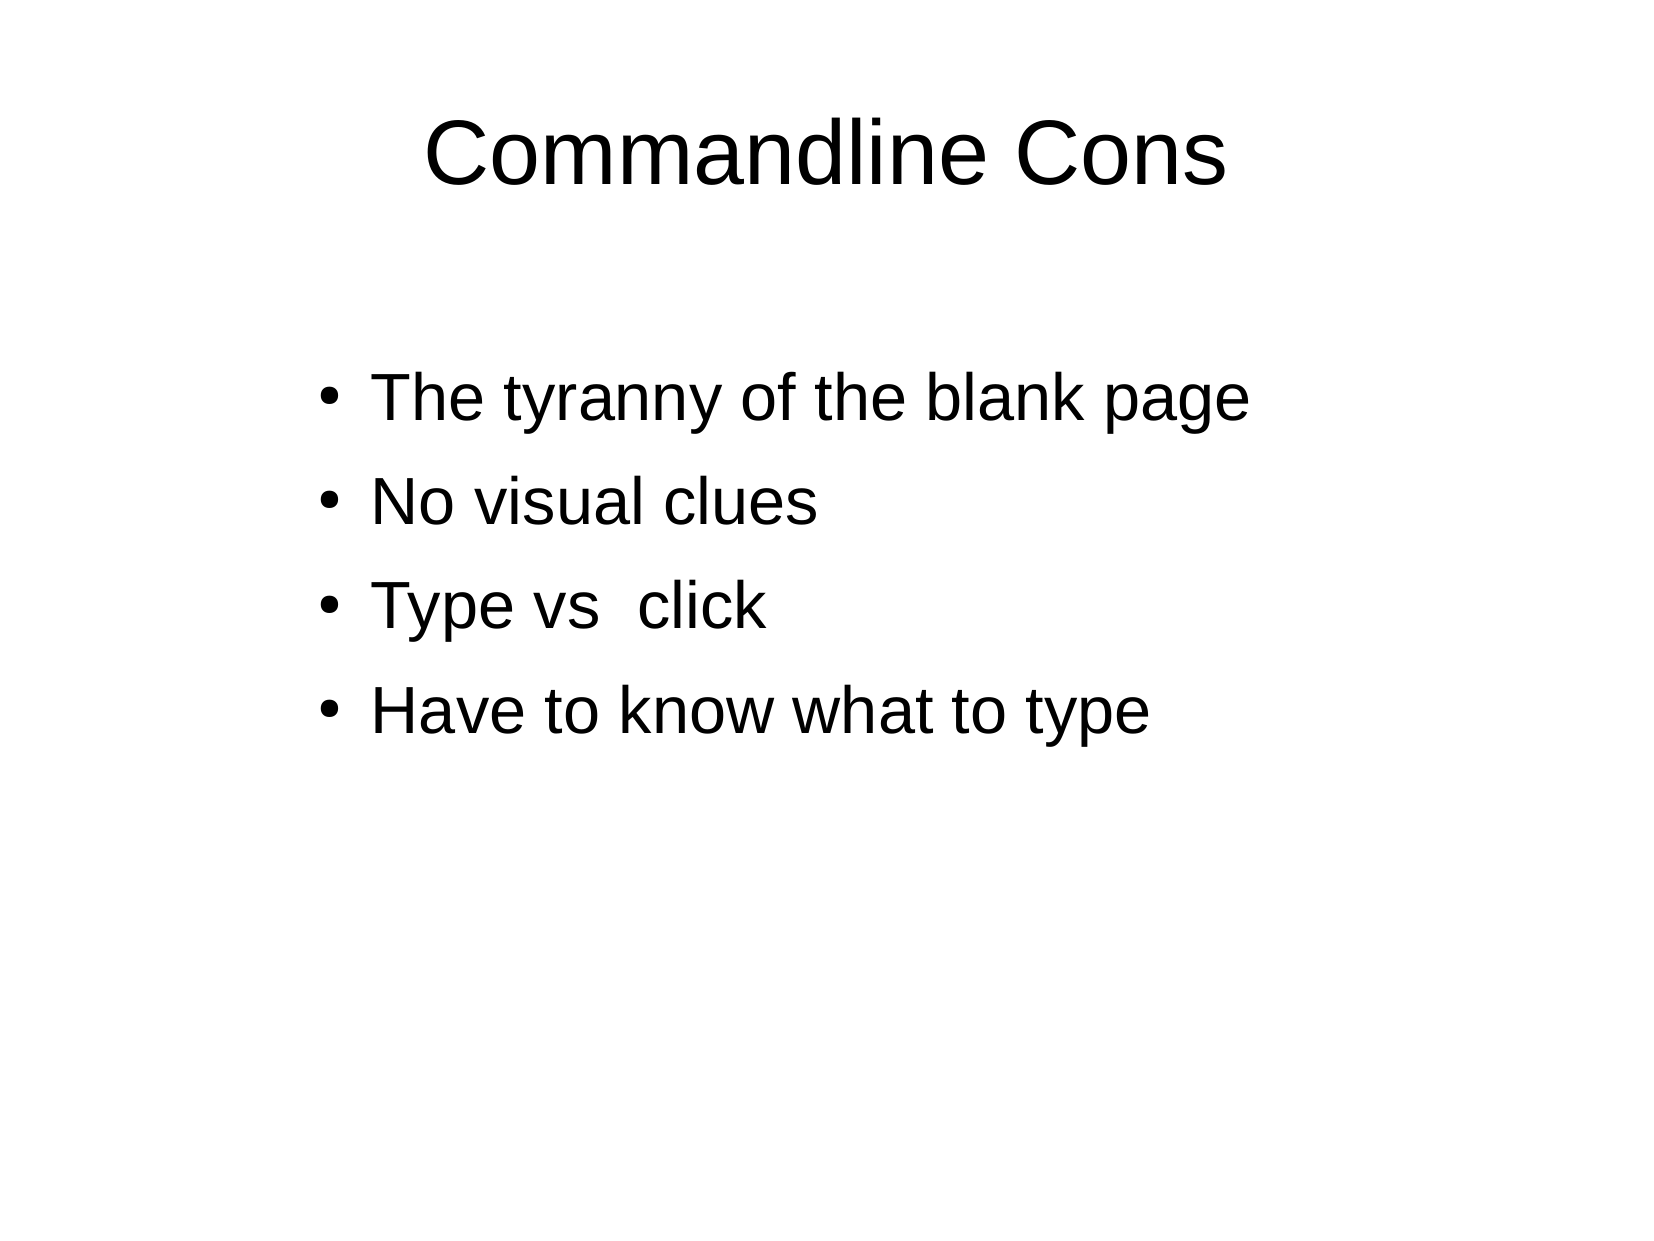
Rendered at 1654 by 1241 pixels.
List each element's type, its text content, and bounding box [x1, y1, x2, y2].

title Commandline Cons [82, 49, 1571, 257]
list The tyranny of the blank page No visual clues Type vs click Have to know what to type [300, 360, 1654, 1080]
